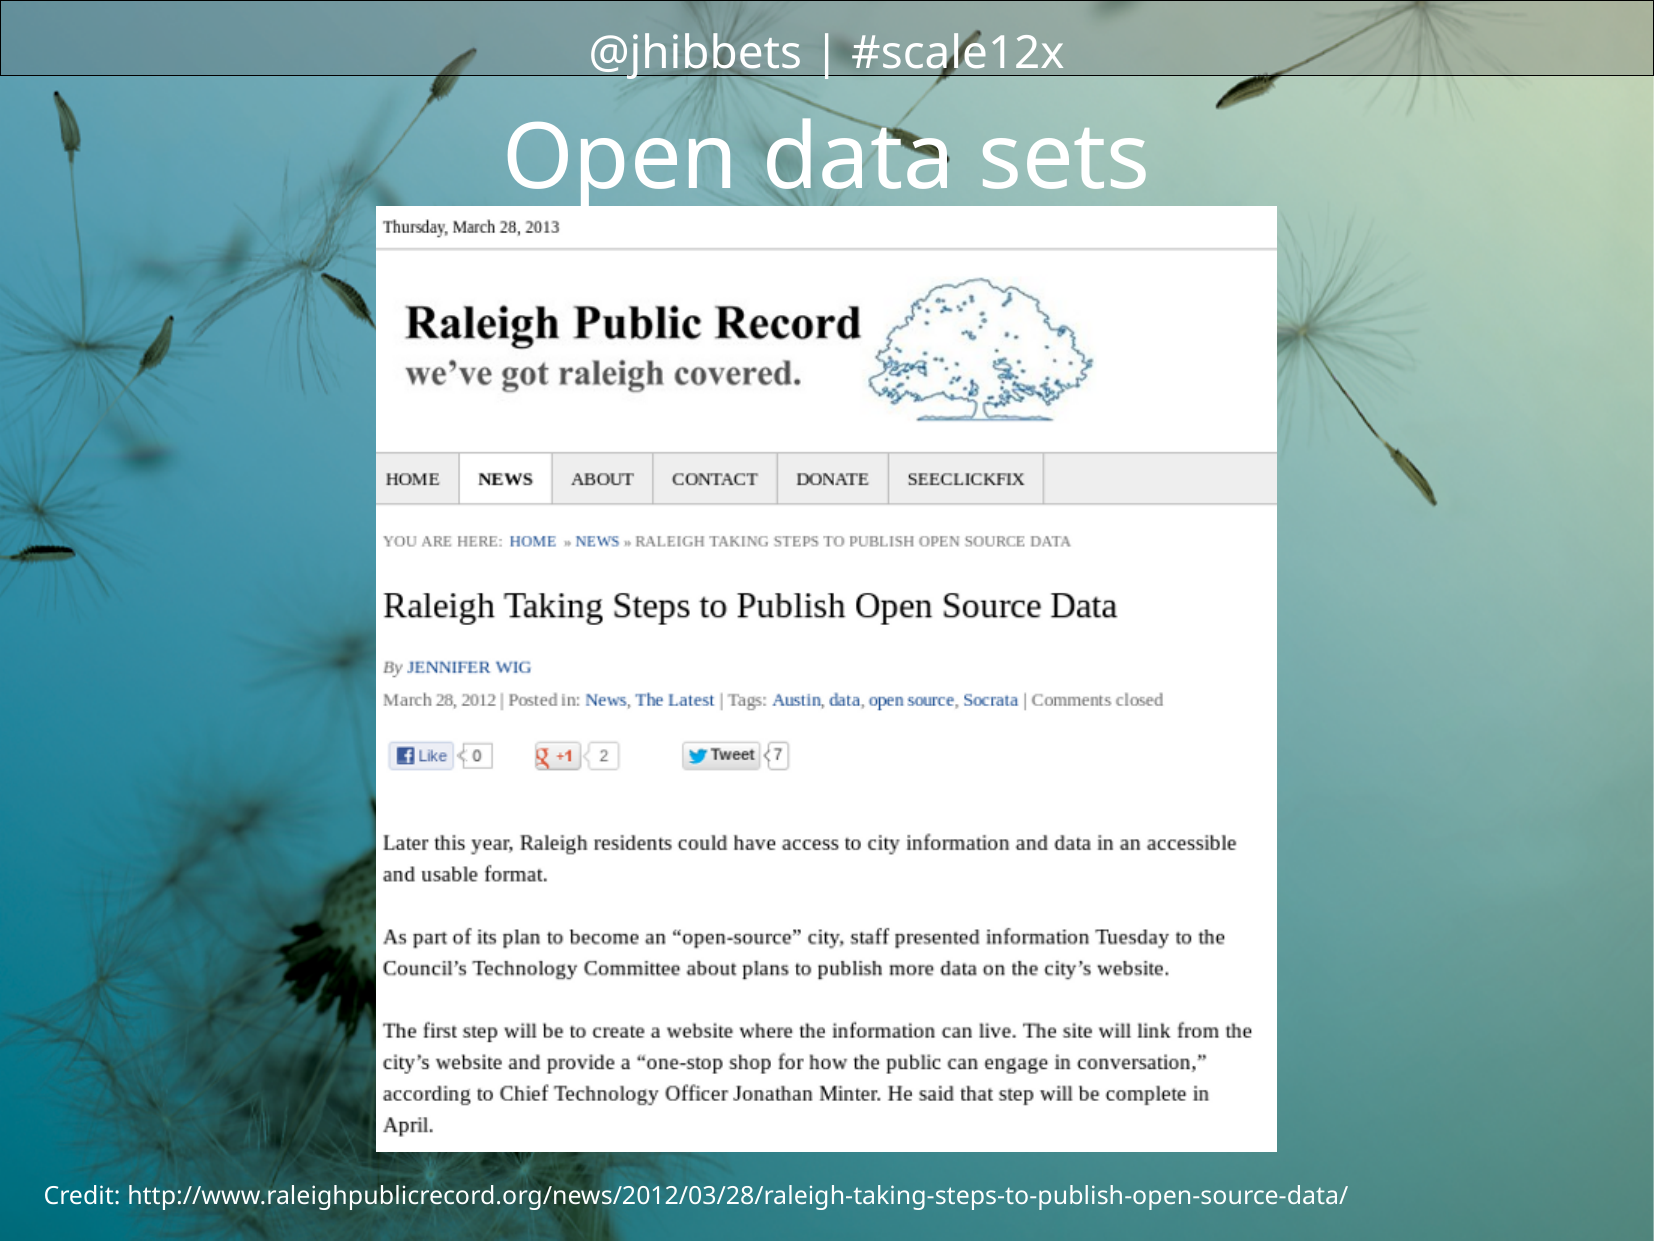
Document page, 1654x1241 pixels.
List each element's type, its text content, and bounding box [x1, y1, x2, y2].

text_box Credit: http://www.raleighpublicrecord.org/news/2012/03/28/raleigh-taking-steps-to-publish-open-source-data/ [28, 1170, 1384, 1213]
title Open data sets [82, 49, 1571, 257]
picture [0, 76, 1654, 1241]
